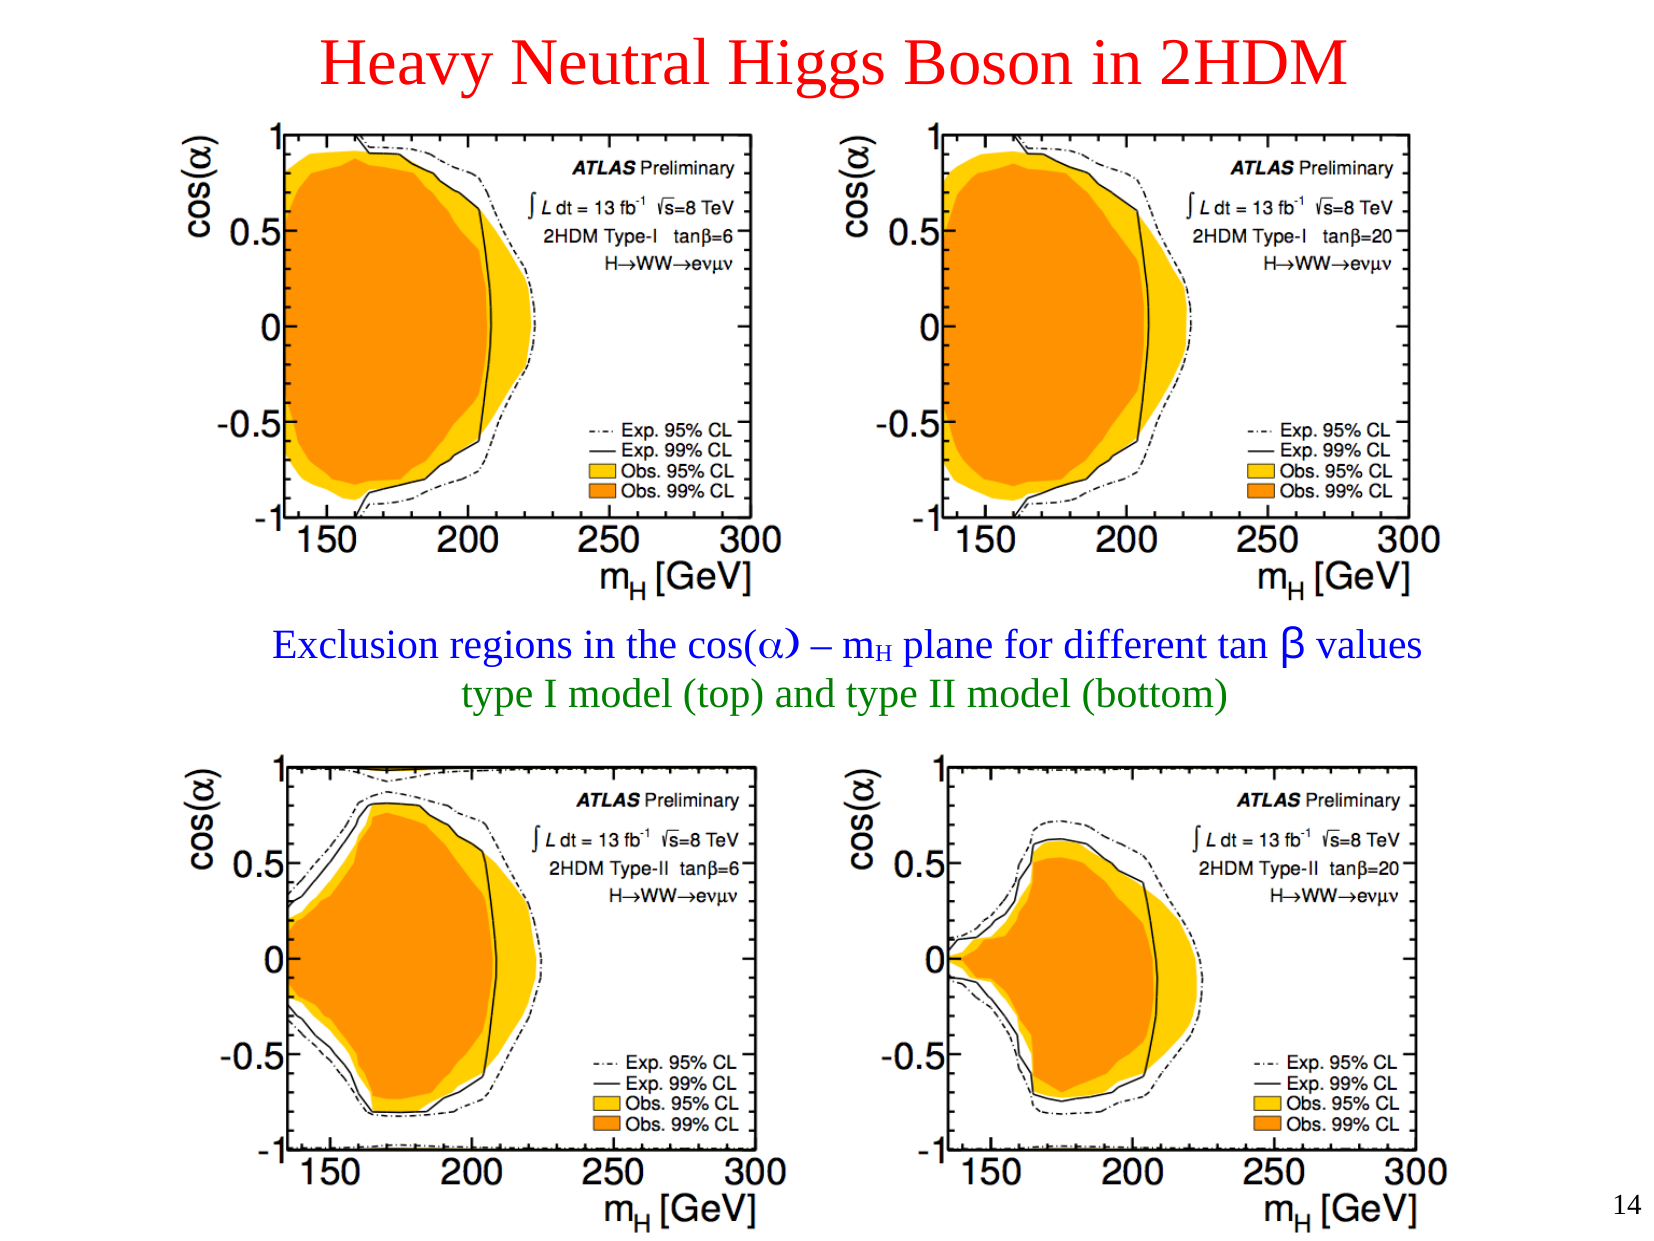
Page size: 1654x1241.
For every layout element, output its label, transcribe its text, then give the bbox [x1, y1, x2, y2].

picture [160, 727, 1467, 1241]
text_box Exclusion regions in the cos(α) – mH plane for different tan β values type I model (top) and type II model (bottom) [272, 613, 1497, 723]
picture [154, 99, 1476, 617]
list [11, 73, 1647, 855]
title Heavy Neutral Higgs Boson in 2HDM [128, 0, 1541, 73]
